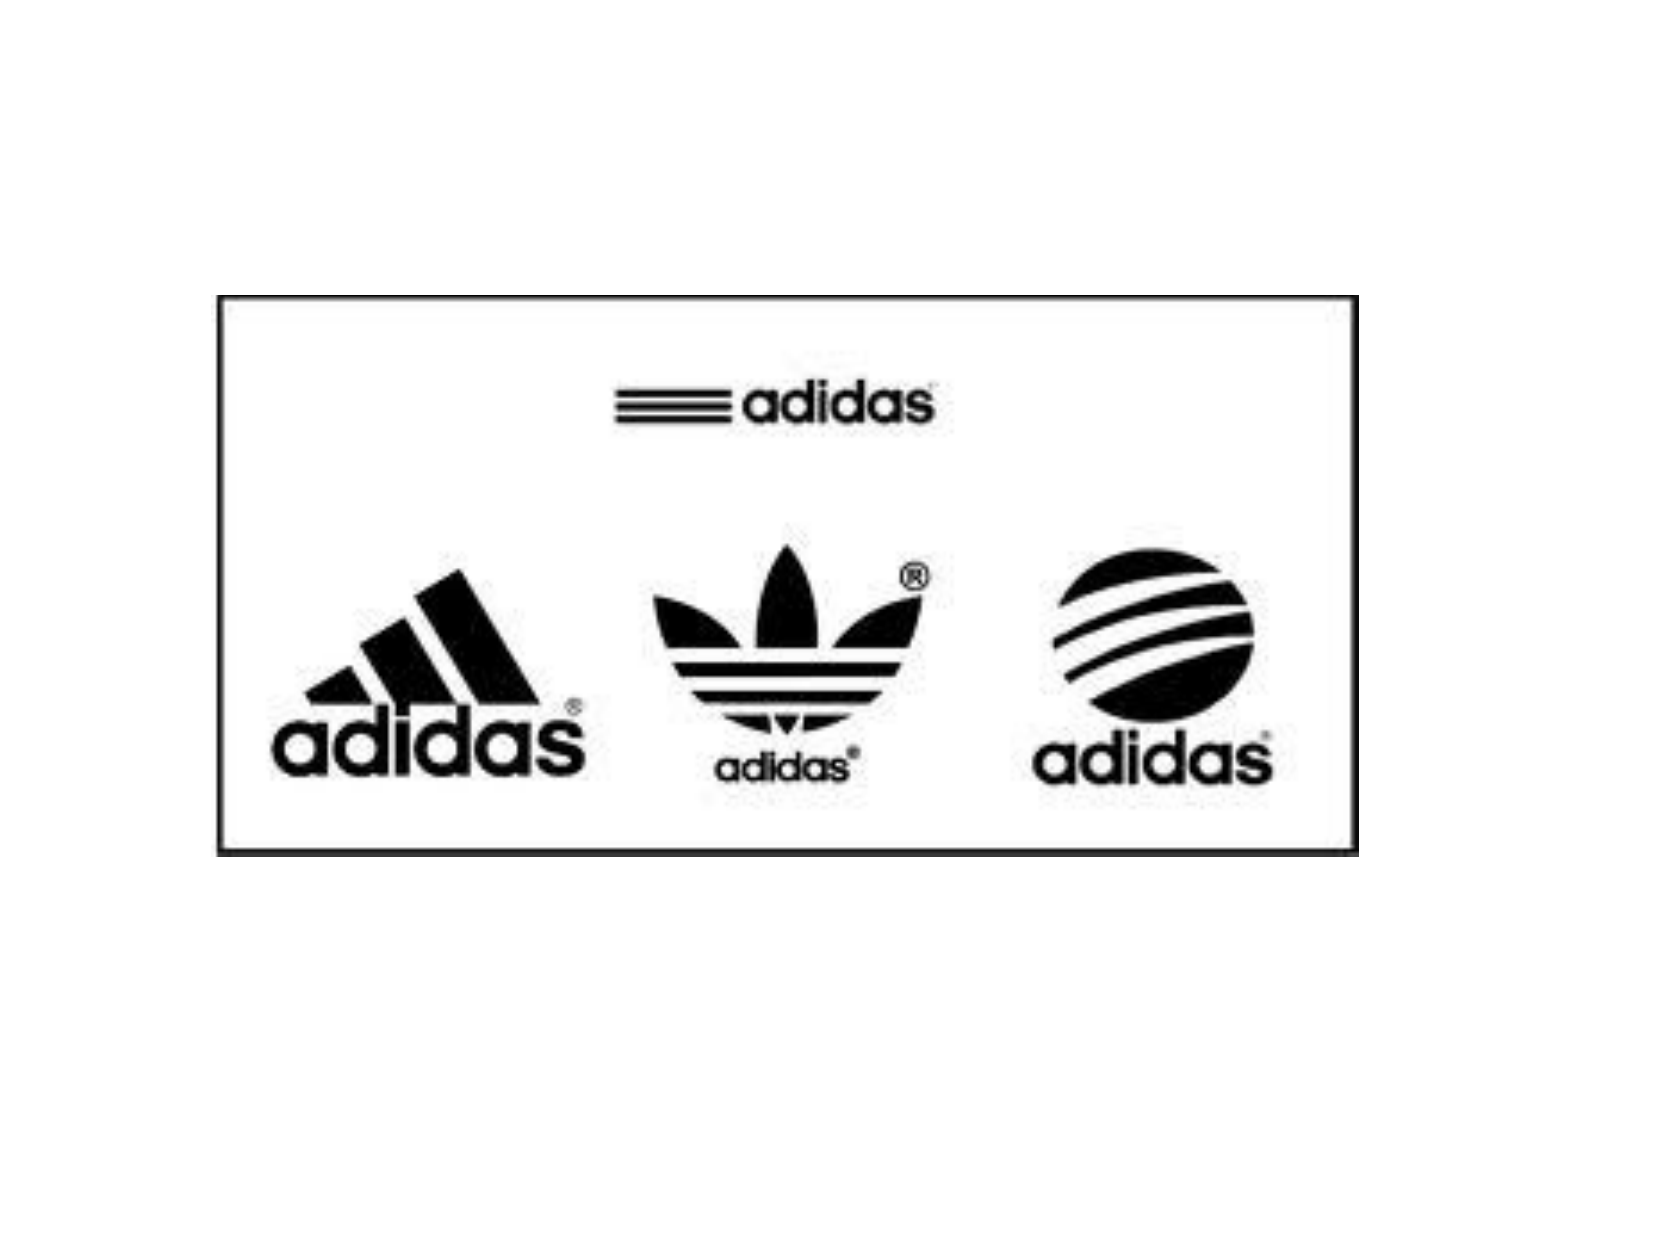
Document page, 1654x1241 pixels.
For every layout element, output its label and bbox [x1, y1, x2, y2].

picture [211, 295, 1359, 857]
